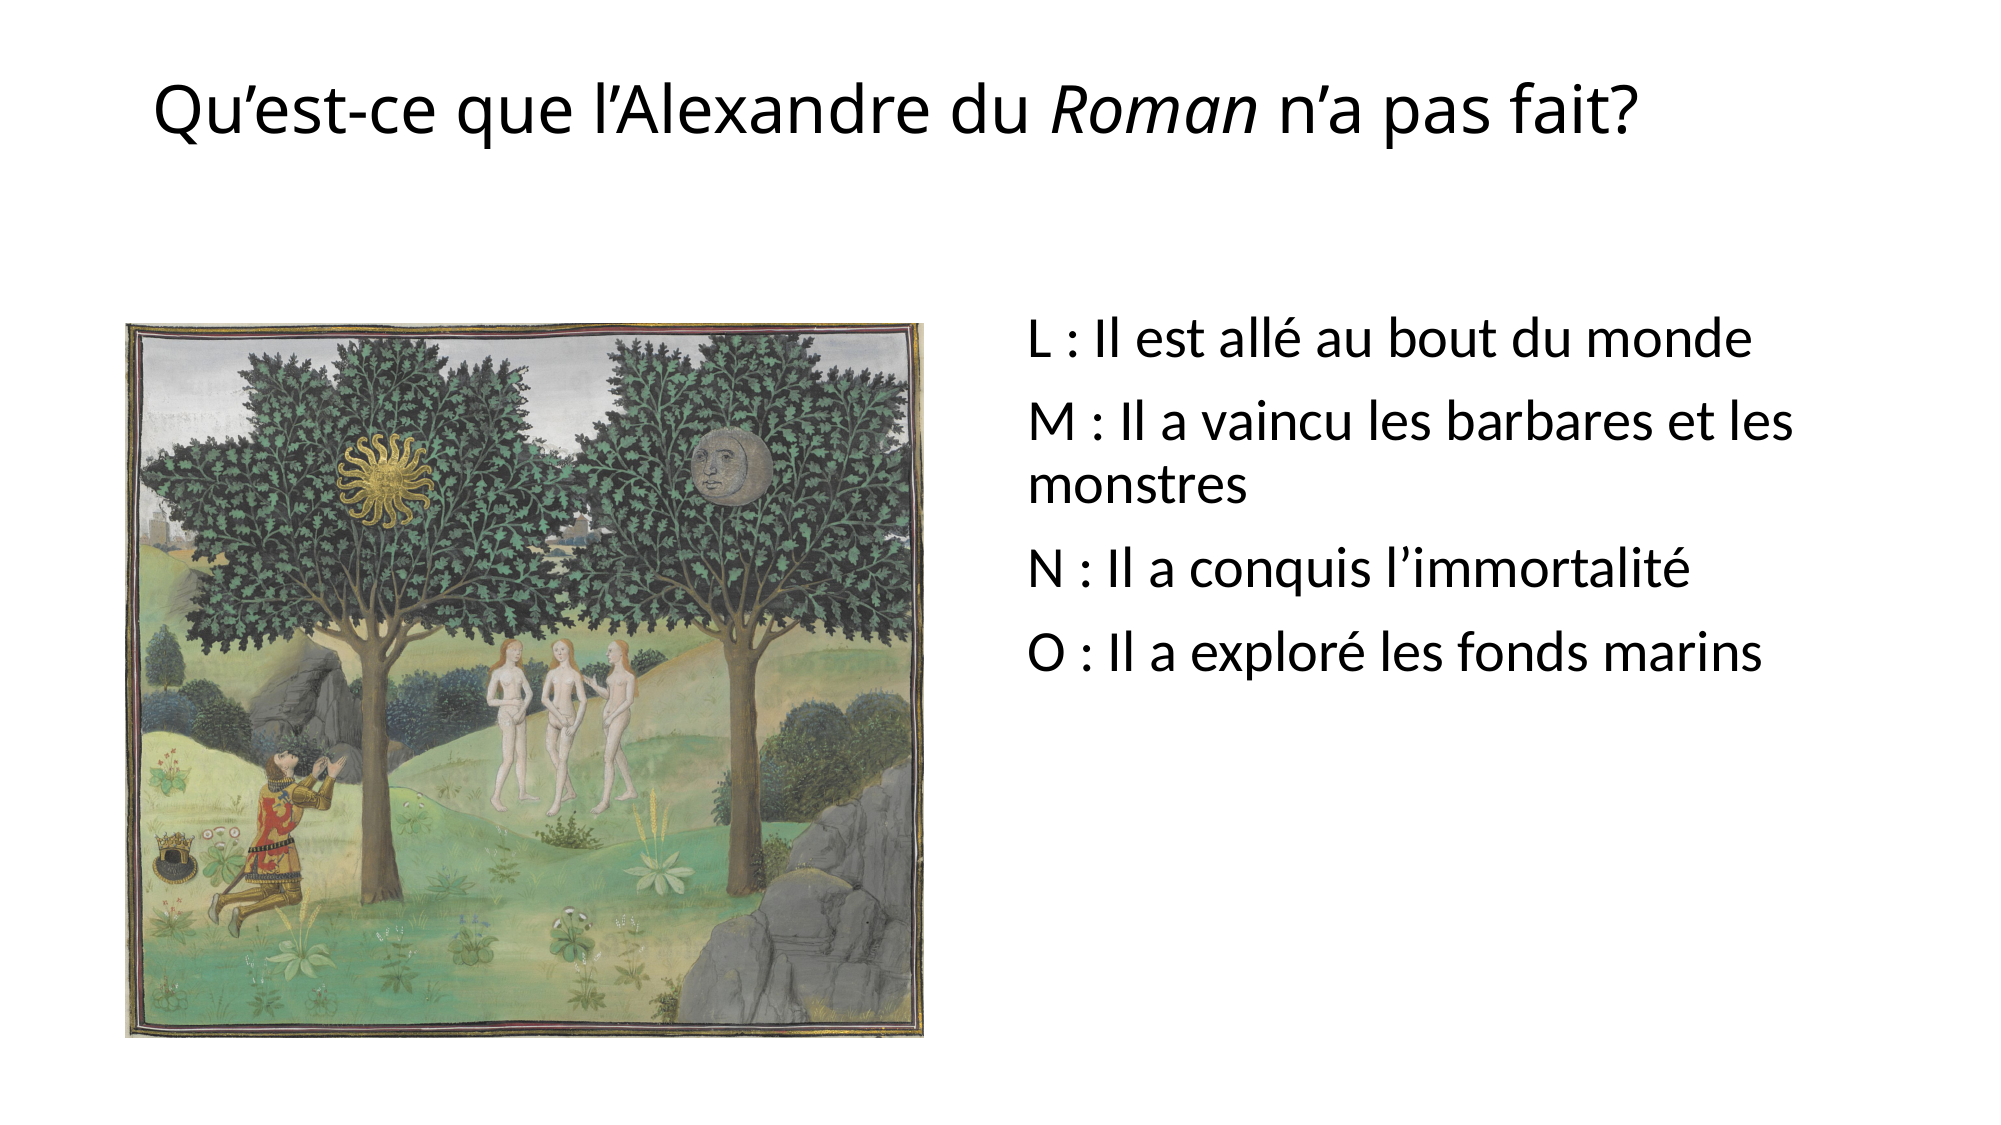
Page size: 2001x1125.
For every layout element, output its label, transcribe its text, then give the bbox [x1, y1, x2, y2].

picture [125, 323, 924, 1038]
title Qu’est-ce que l’Alexandre du Roman n’a pas fait? [137, 3, 1863, 221]
list L : Il est allé au bout du monde M : Il a vaincu les barbares et les monstres N : Il a conquis l’immortalité O : Il a exploré les fonds marins [1012, 299, 1863, 1014]
